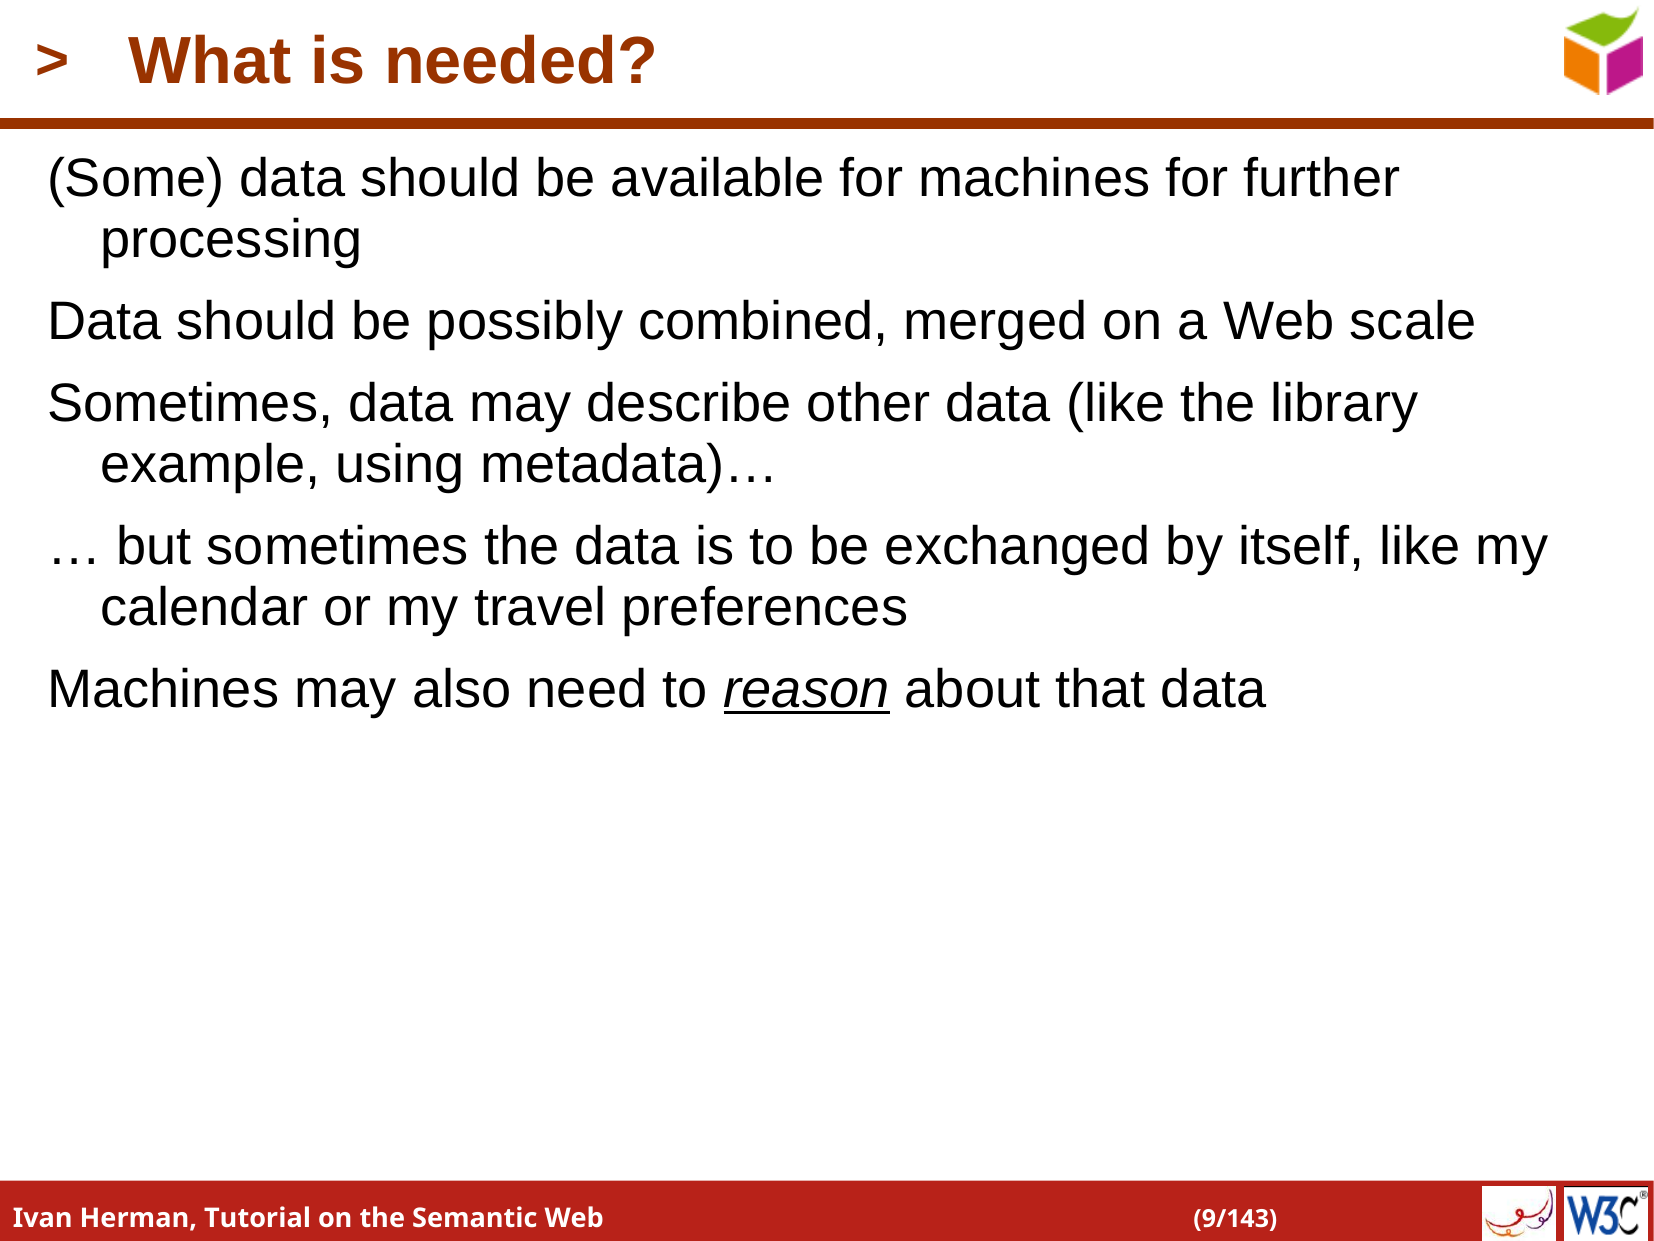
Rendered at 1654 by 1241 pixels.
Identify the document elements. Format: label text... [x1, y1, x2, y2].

picture [1564, 1186, 1648, 1241]
picture [1564, 5, 1643, 95]
list (Some) data should be available for machines for further processing Data should be possibly combined, merged on a Web scale Sometimes, data may describe other data (like the library example, using metadata)… … but sometimes the data is to be exchanged by itself, like my calendar or my travel preferences Machines may also need to reason about that data [29, 147, 1624, 1134]
picture [1482, 1186, 1556, 1241]
title What is needed? [93, 0, 1493, 119]
